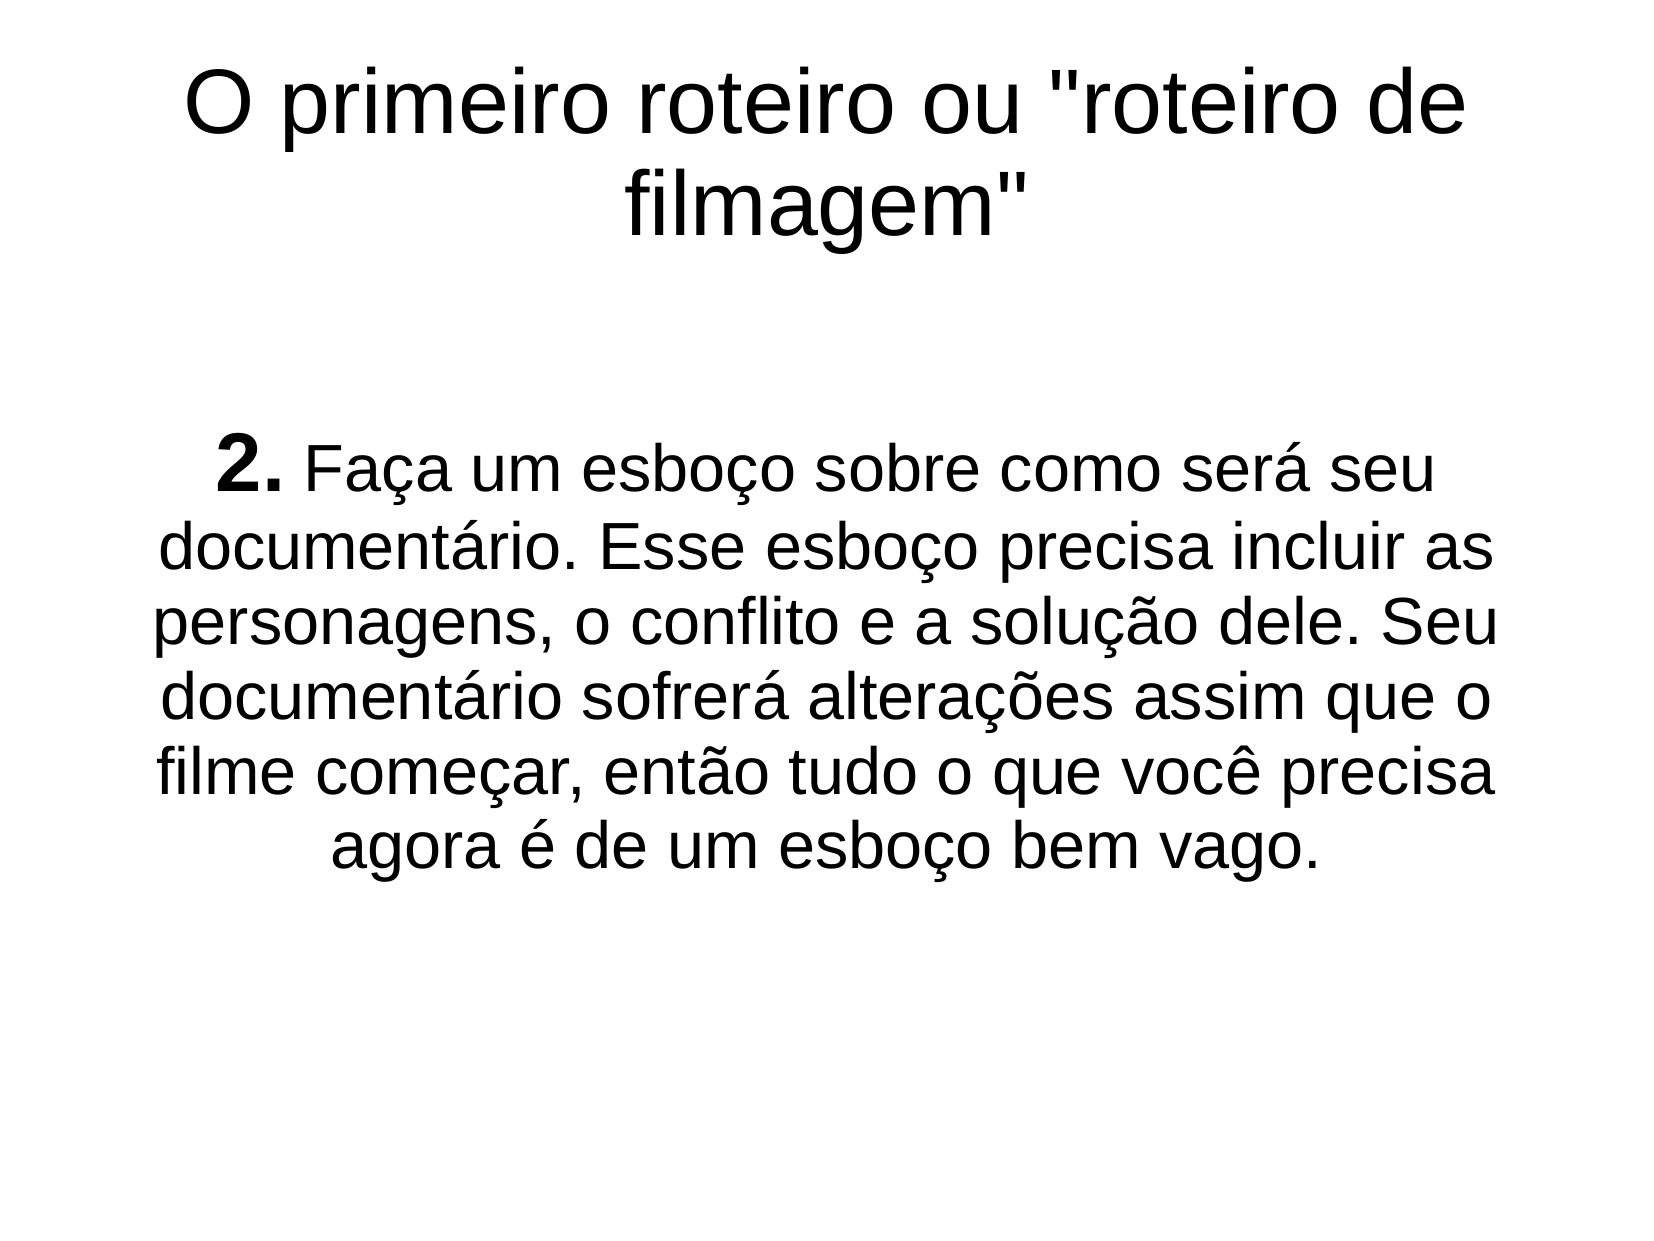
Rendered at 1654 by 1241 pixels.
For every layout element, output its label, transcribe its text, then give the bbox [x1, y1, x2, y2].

title O primeiro roteiro ou "roteiro de filmagem" [82, 49, 1571, 257]
subtitle 2. Faça um esboço sobre como será seu documentário. Esse esboço precisa incluir as personagens, o conflito e a solução dele. Seu documentário sofrerá alterações assim que o filme começar, então tudo o que você precisa agora é de um esboço bem vago. [82, 290, 1571, 1010]
